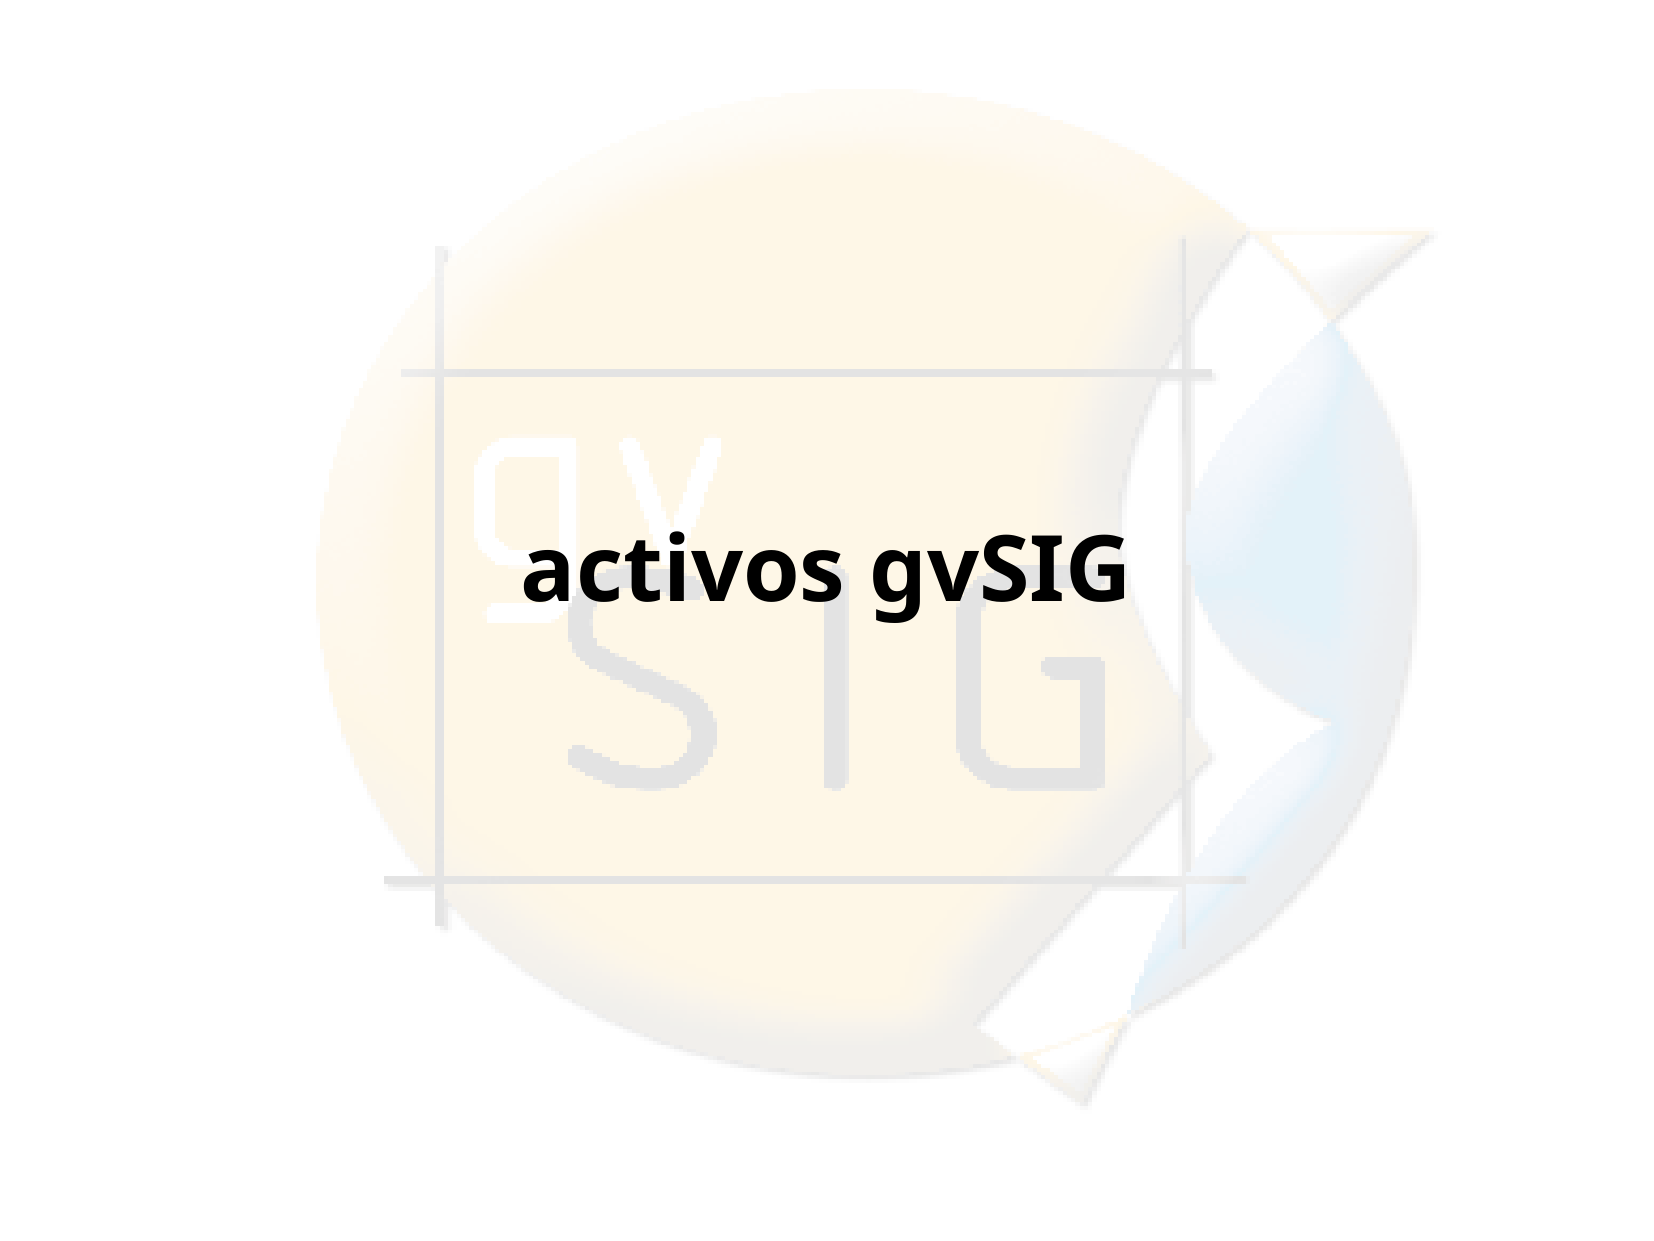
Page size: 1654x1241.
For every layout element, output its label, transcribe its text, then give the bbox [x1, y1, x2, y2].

title activos gvSIG [82, 462, 1571, 670]
